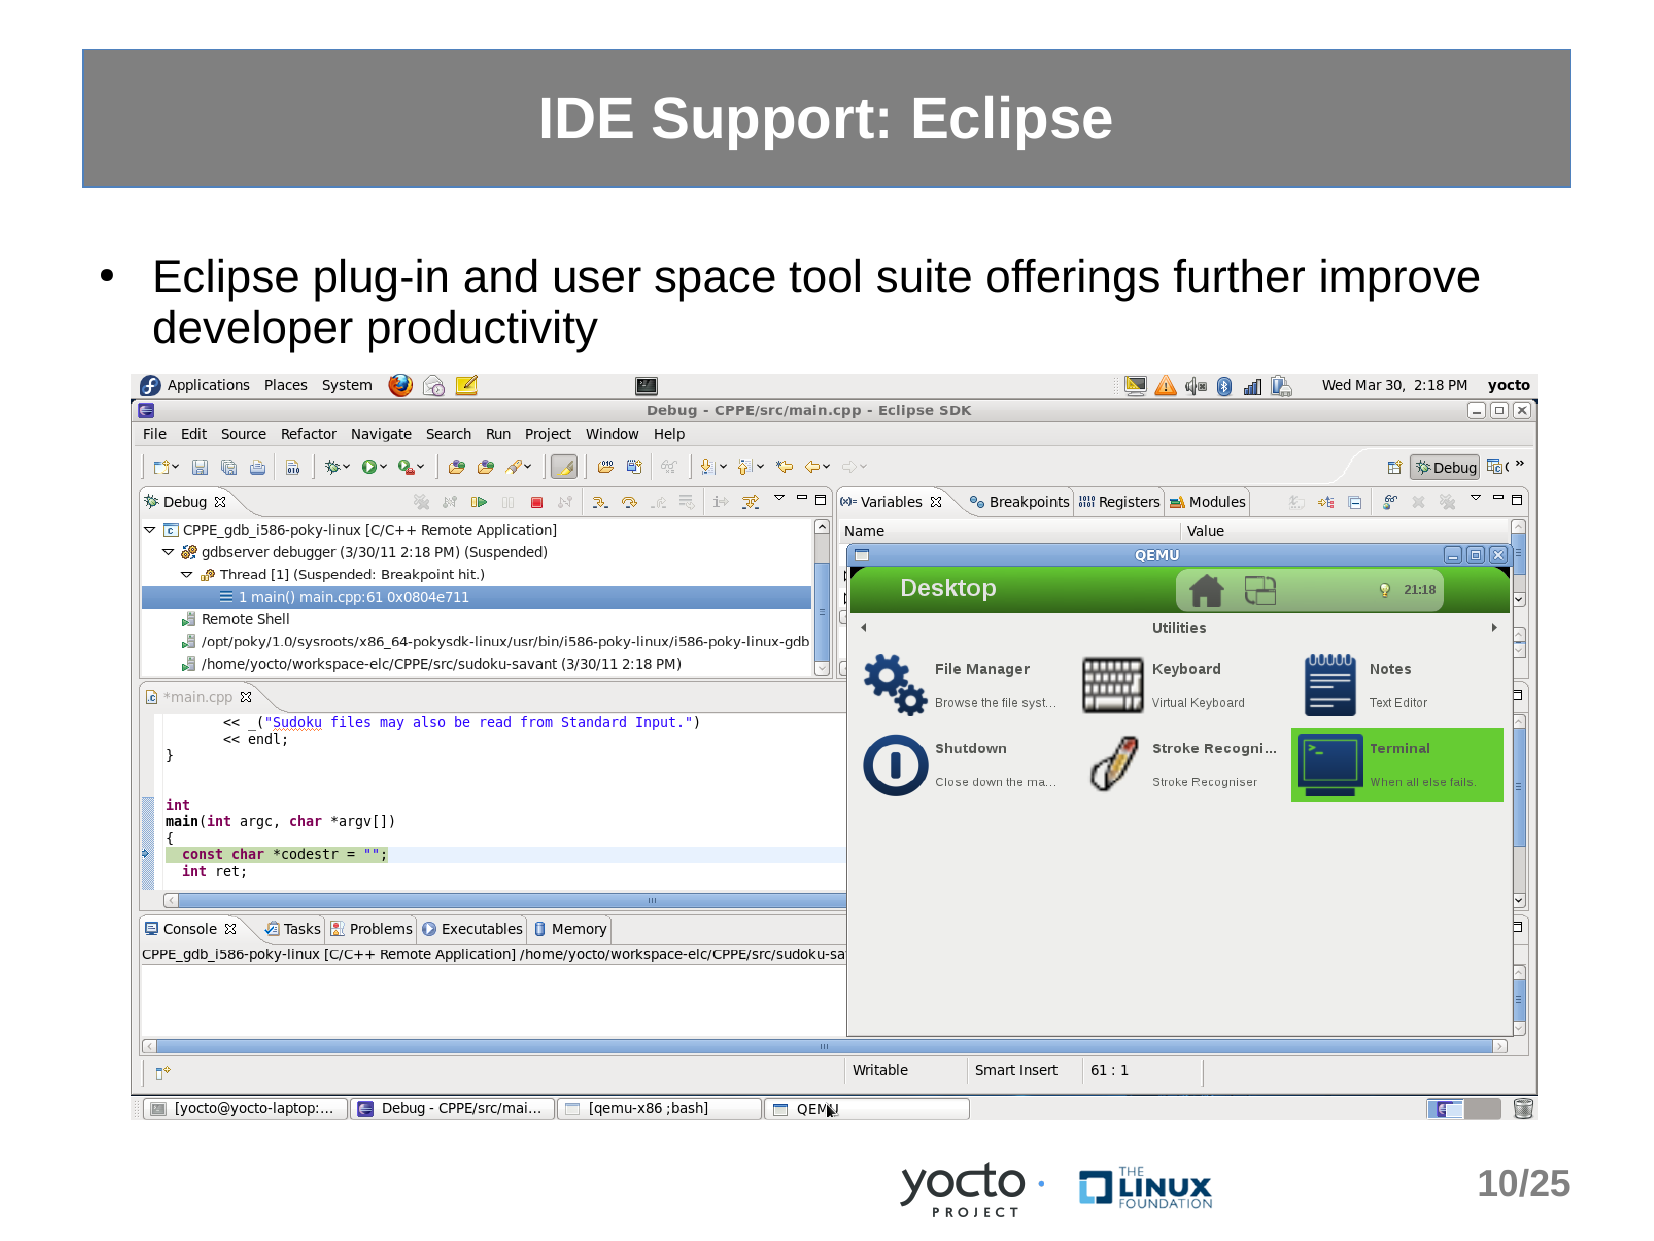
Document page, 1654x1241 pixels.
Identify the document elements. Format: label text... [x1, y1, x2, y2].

title IDE Support: Eclipse [82, 49, 1571, 188]
text_box Eclipse plug-in and user space tool suite offerings further improve developer productivity [66, 243, 1548, 719]
picture [131, 374, 1538, 1120]
picture [1075, 1162, 1215, 1211]
picture [900, 1162, 1044, 1217]
